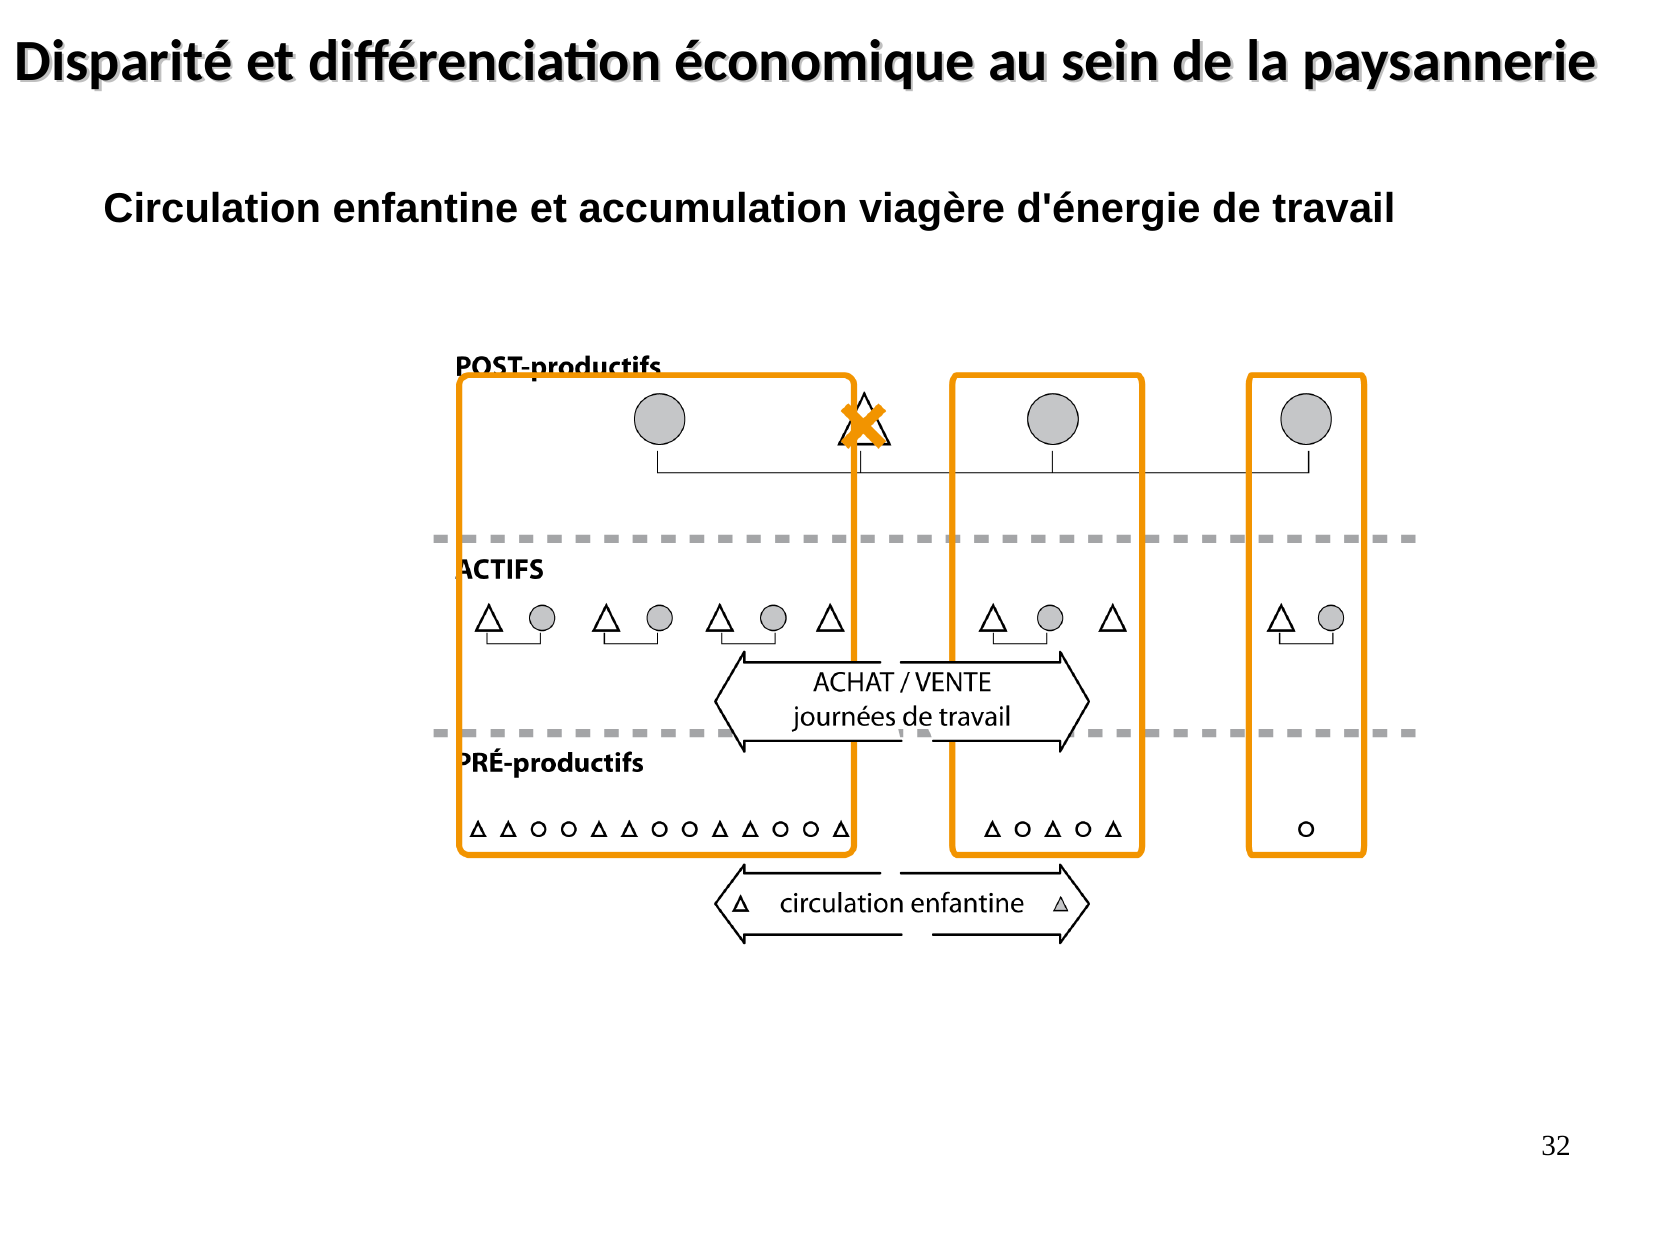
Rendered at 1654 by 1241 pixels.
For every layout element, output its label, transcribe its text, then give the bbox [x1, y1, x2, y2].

picture [0, 289, 1654, 951]
text_box Disparité et différenciation économique au sein de la paysannerie [0, 0, 1654, 87]
text_box Circulation enfantine et accumulation viagère d'énergie de travail [88, 177, 1654, 245]
